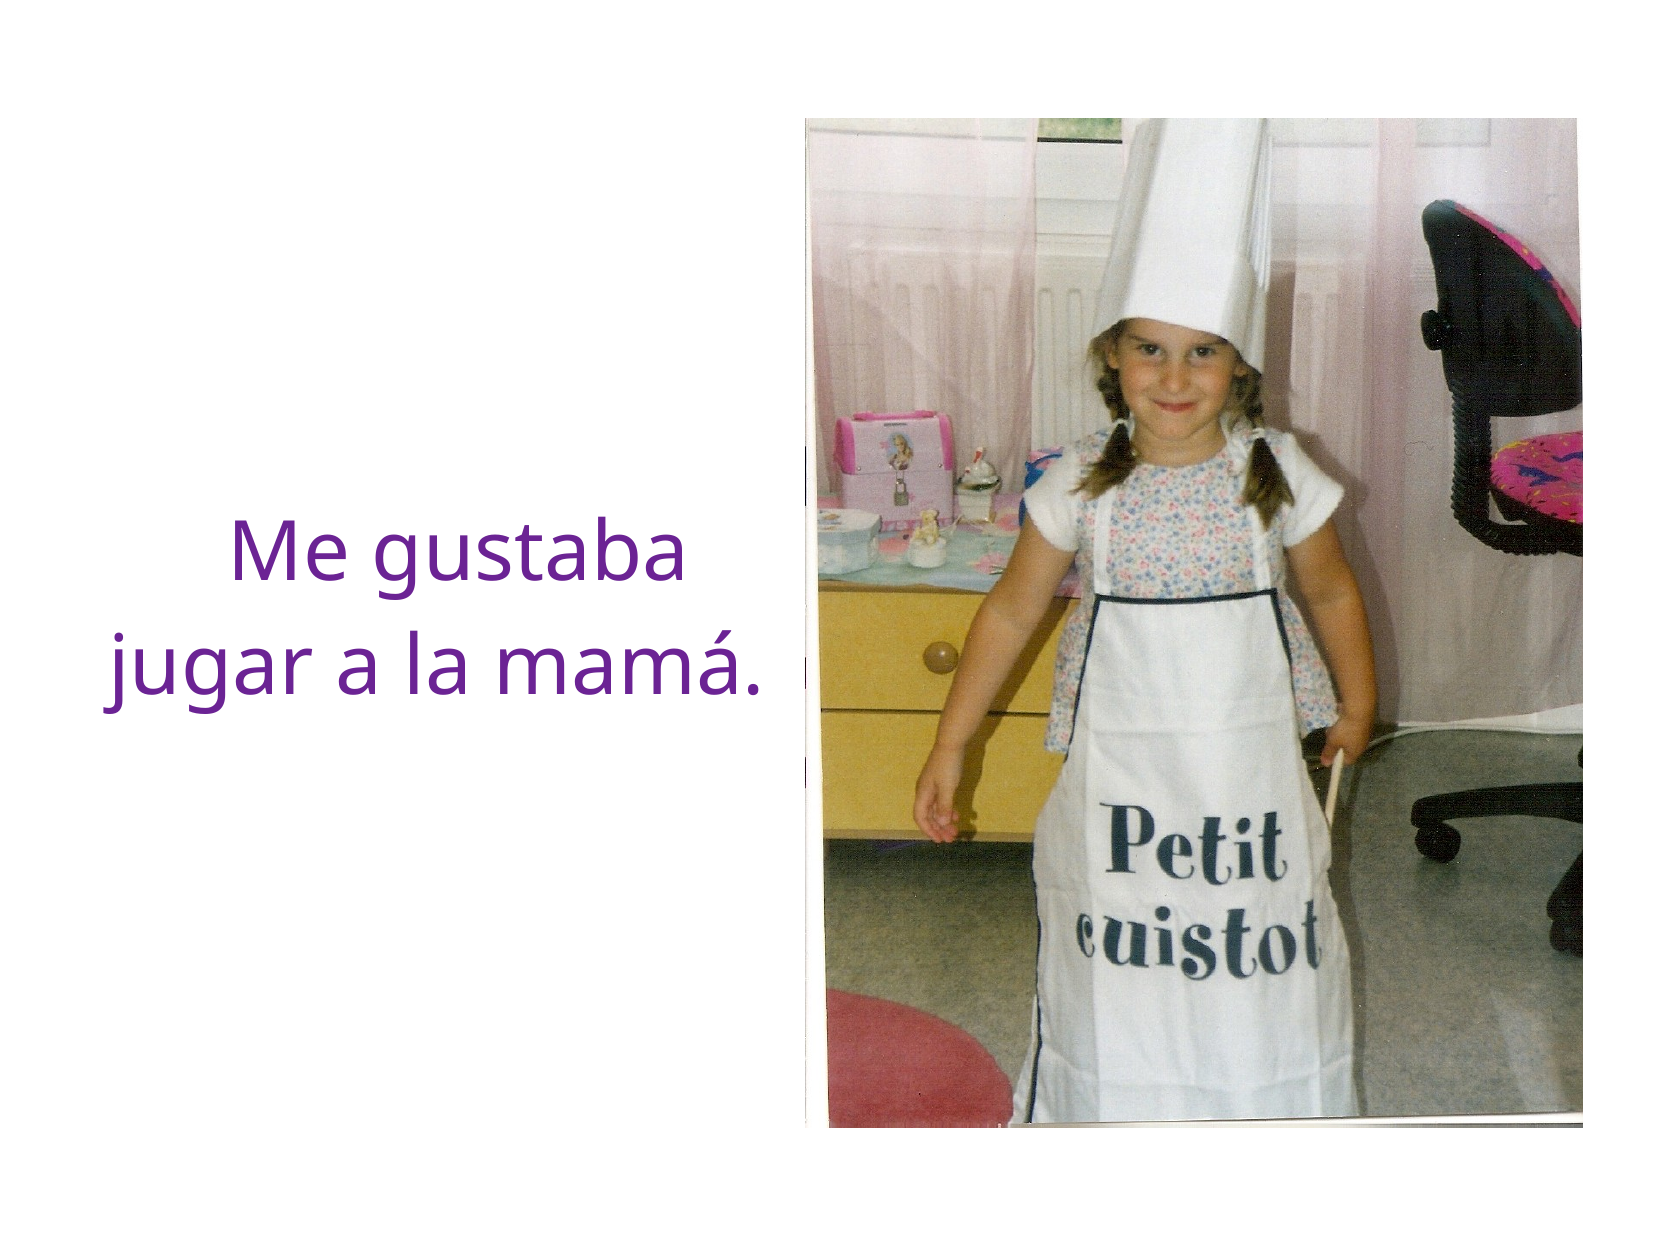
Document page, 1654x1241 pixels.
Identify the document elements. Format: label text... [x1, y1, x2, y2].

picture [805, 118, 1583, 1128]
text_box Me gustaba jugar a la mamá. [82, 484, 792, 957]
